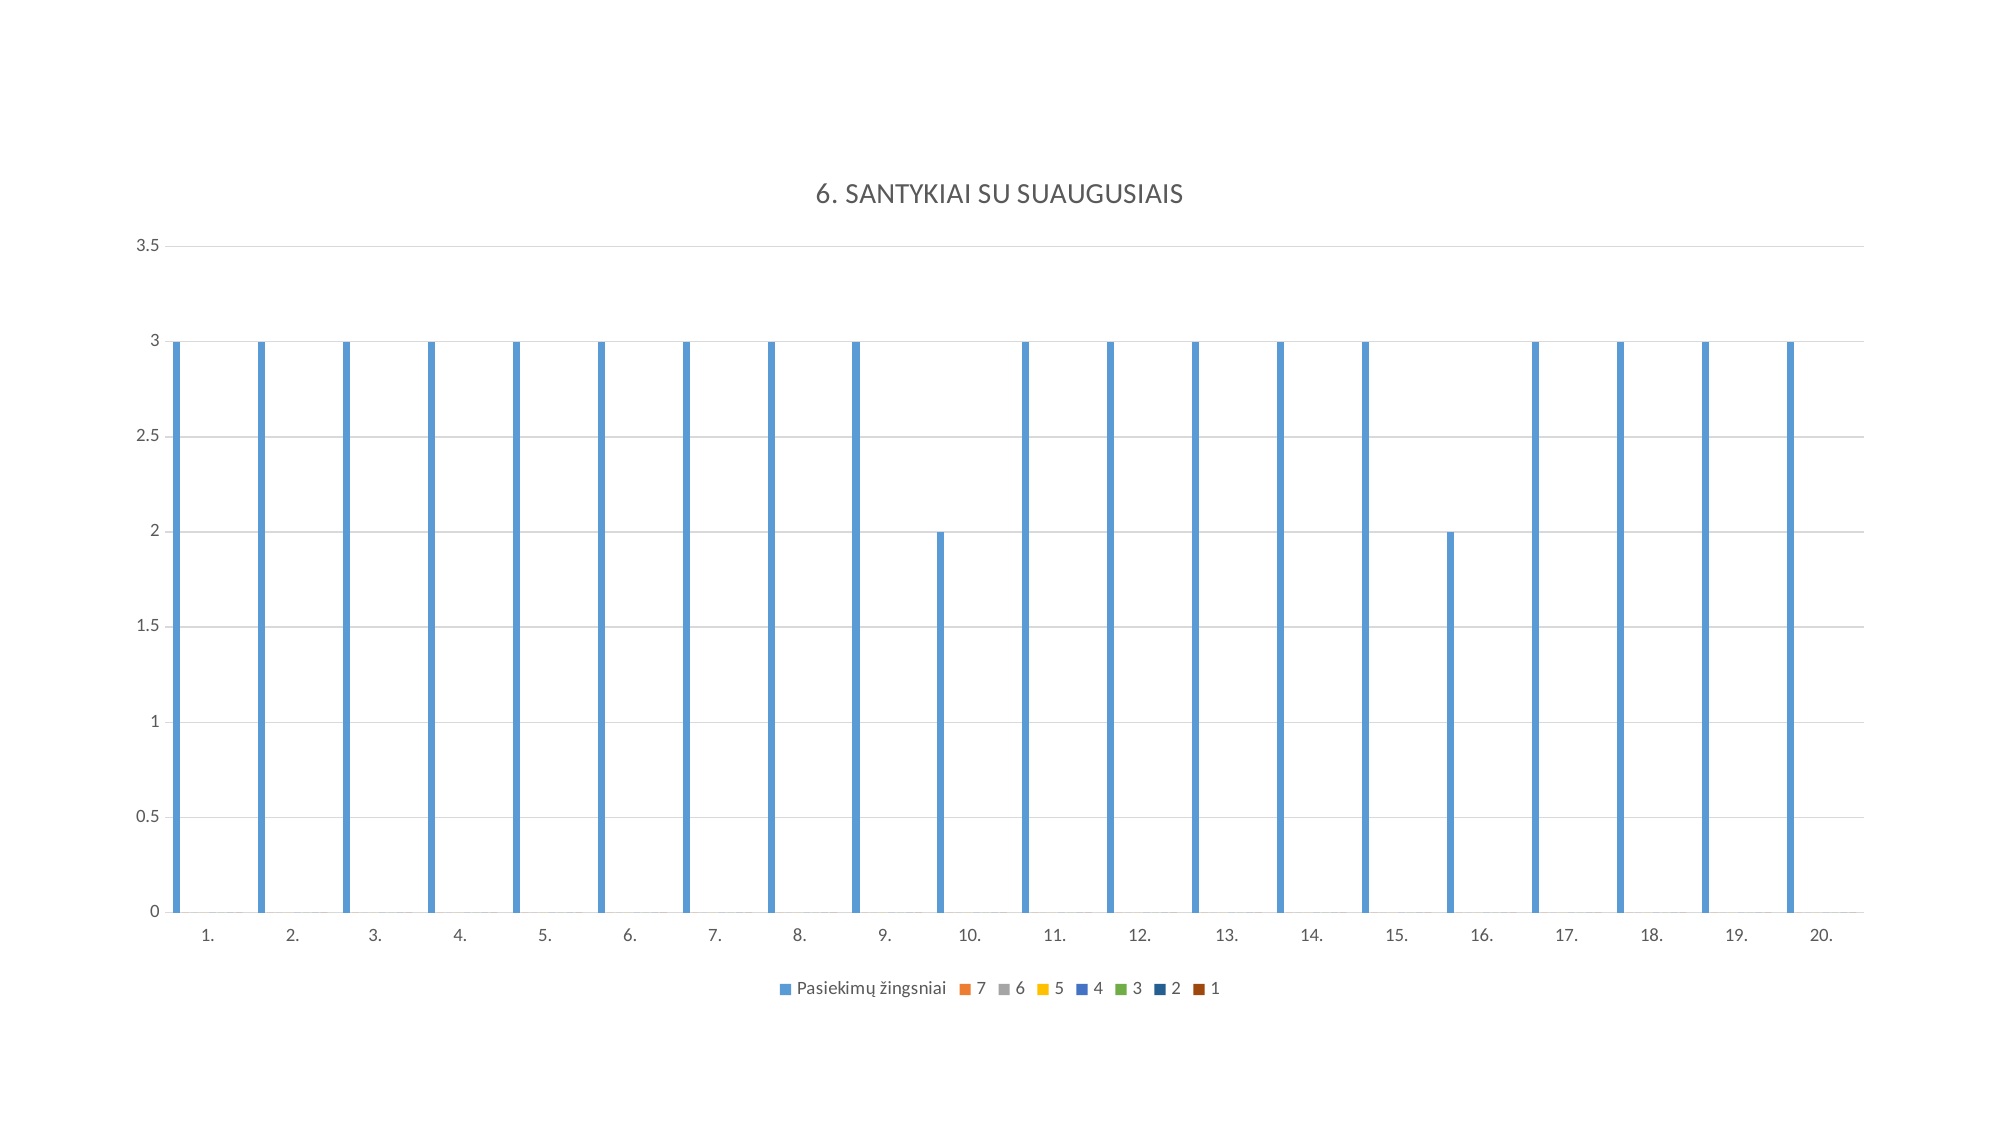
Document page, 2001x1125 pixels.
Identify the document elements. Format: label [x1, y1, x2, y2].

chart [99, 147, 1900, 1005]
